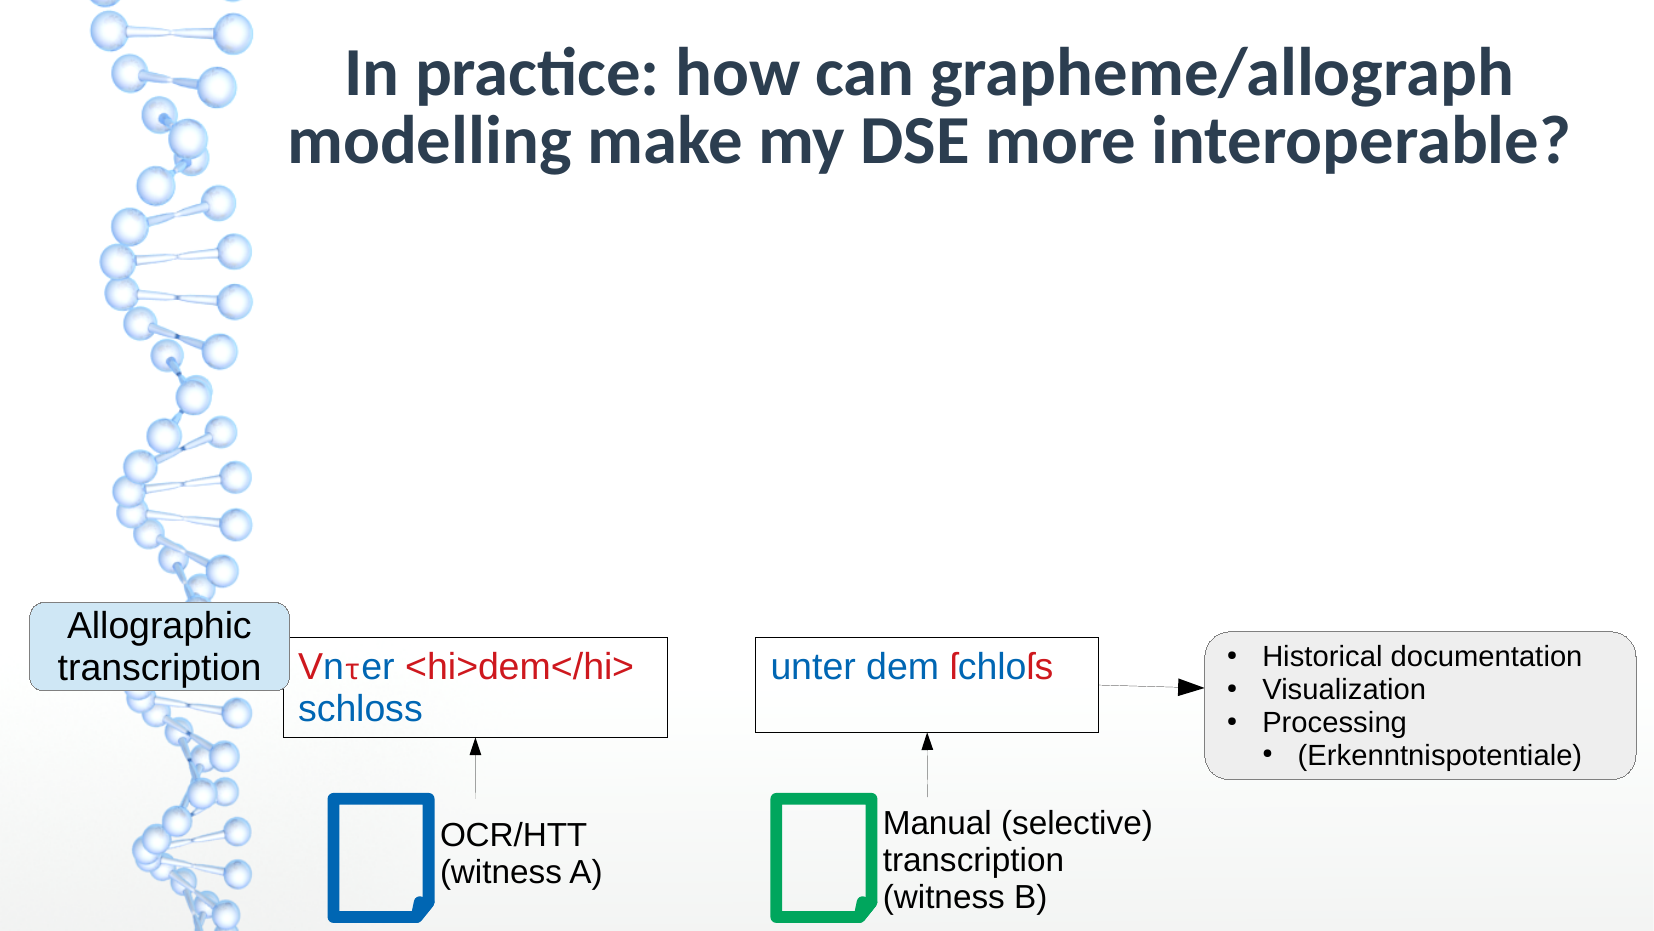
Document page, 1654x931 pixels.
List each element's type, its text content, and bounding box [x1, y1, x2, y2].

title In practice: how can grapheme/allograph modelling make my DSE more interoperable? [265, 35, 1595, 189]
picture [0, 0, 1654, 931]
text_box Historical documentation Visualization Processing (Erkenntnispotentiale) [1204, 631, 1637, 780]
text_box OCR/HTT (witness A) [435, 809, 618, 898]
text_box Vnτer <hi>dem</hi> schloss [283, 637, 668, 738]
text_box Allographic transcription [29, 602, 290, 691]
text_box unter dem ſchloſs [755, 637, 1099, 733]
text_box Manual (selective) transcription (witness B) [868, 797, 1169, 924]
